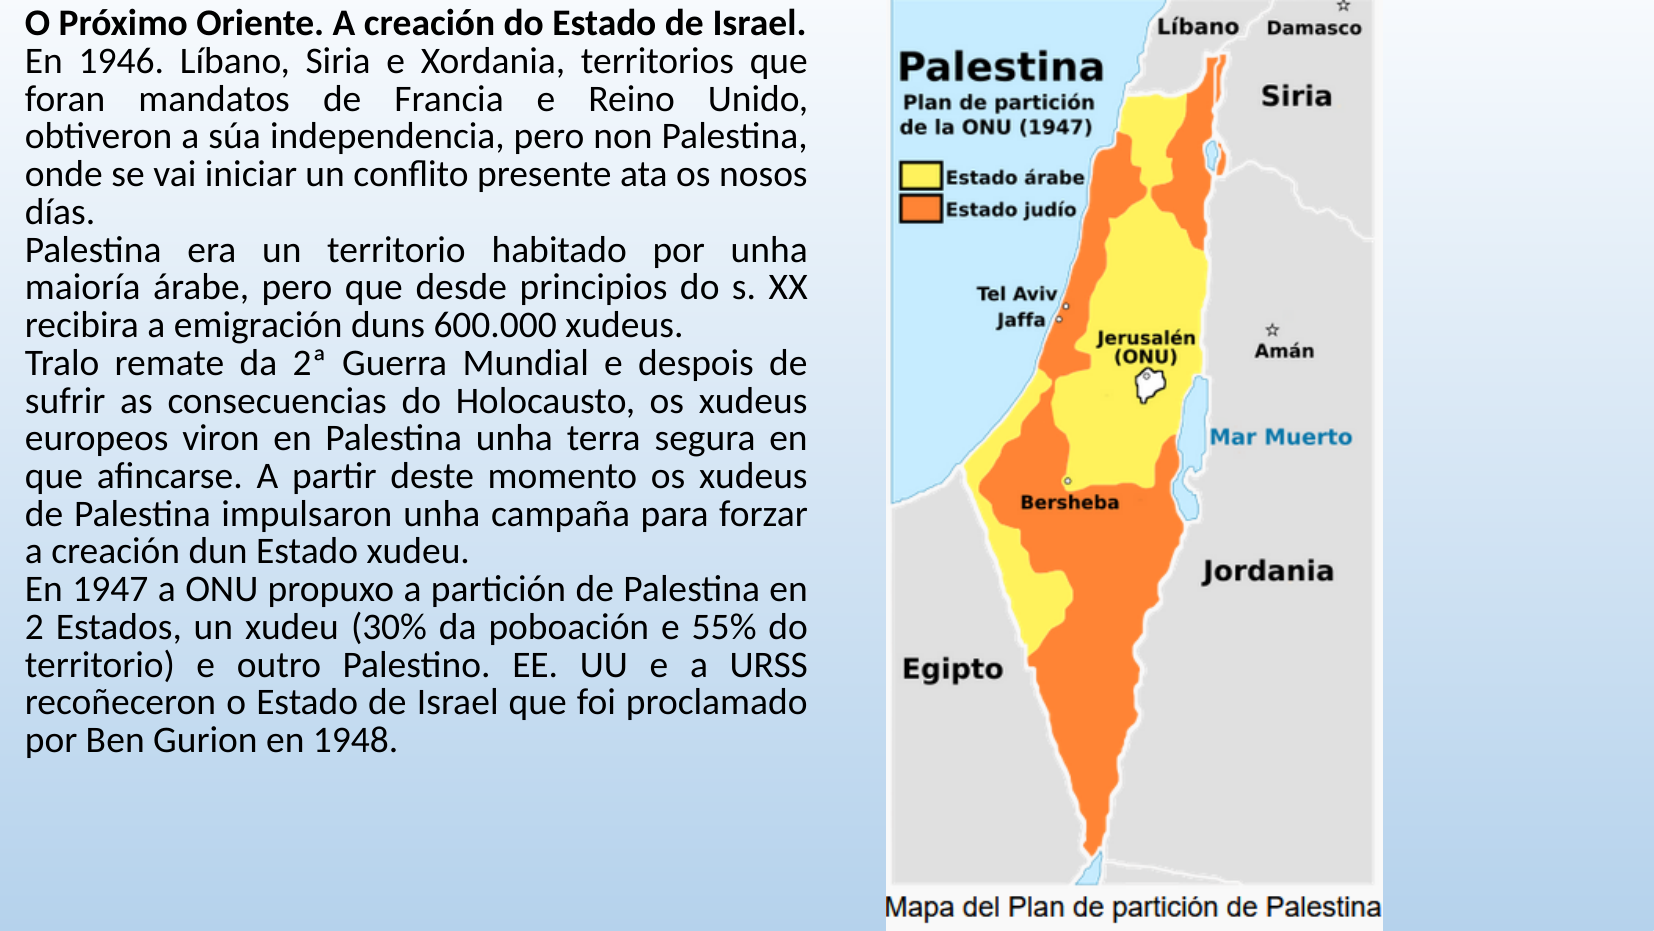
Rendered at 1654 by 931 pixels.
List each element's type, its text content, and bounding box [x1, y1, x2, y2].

text_box O Próximo Oriente. A creación do Estado de Israel. En 1946. Líbano, Siria e Xordania, territorios que foran mandatos de Francia e Reino Unido, obtiveron a súa independencia, pero non Palestina, onde se vai iniciar un conflito presente ata os nosos días. Palestina era un territorio habitado por unha maioría árabe, pero que desde principios do s. XX recibira a emigración duns 600.000 xudeus. Tralo remate da 2ª Guerra Mundial e despois de sufrir as consecuencias do Holocausto, os xudeus europeos viron en Palestina unha terra segura en que afincarse. A partir deste momento os xudeus de Palestina impulsaron unha campaña para forzar a creación dun Estado xudeu. En 1947 a ONU propuxo a partición de Palestina en 2 Estados, un xudeu (30% da poboación e 55% do territorio) e outro Palestino. EE. UU e a URSS recoñeceron o Estado de Israel que foi proclamado por Ben Gurion en 1948. [9, 0, 824, 931]
picture [886, 0, 1383, 931]
